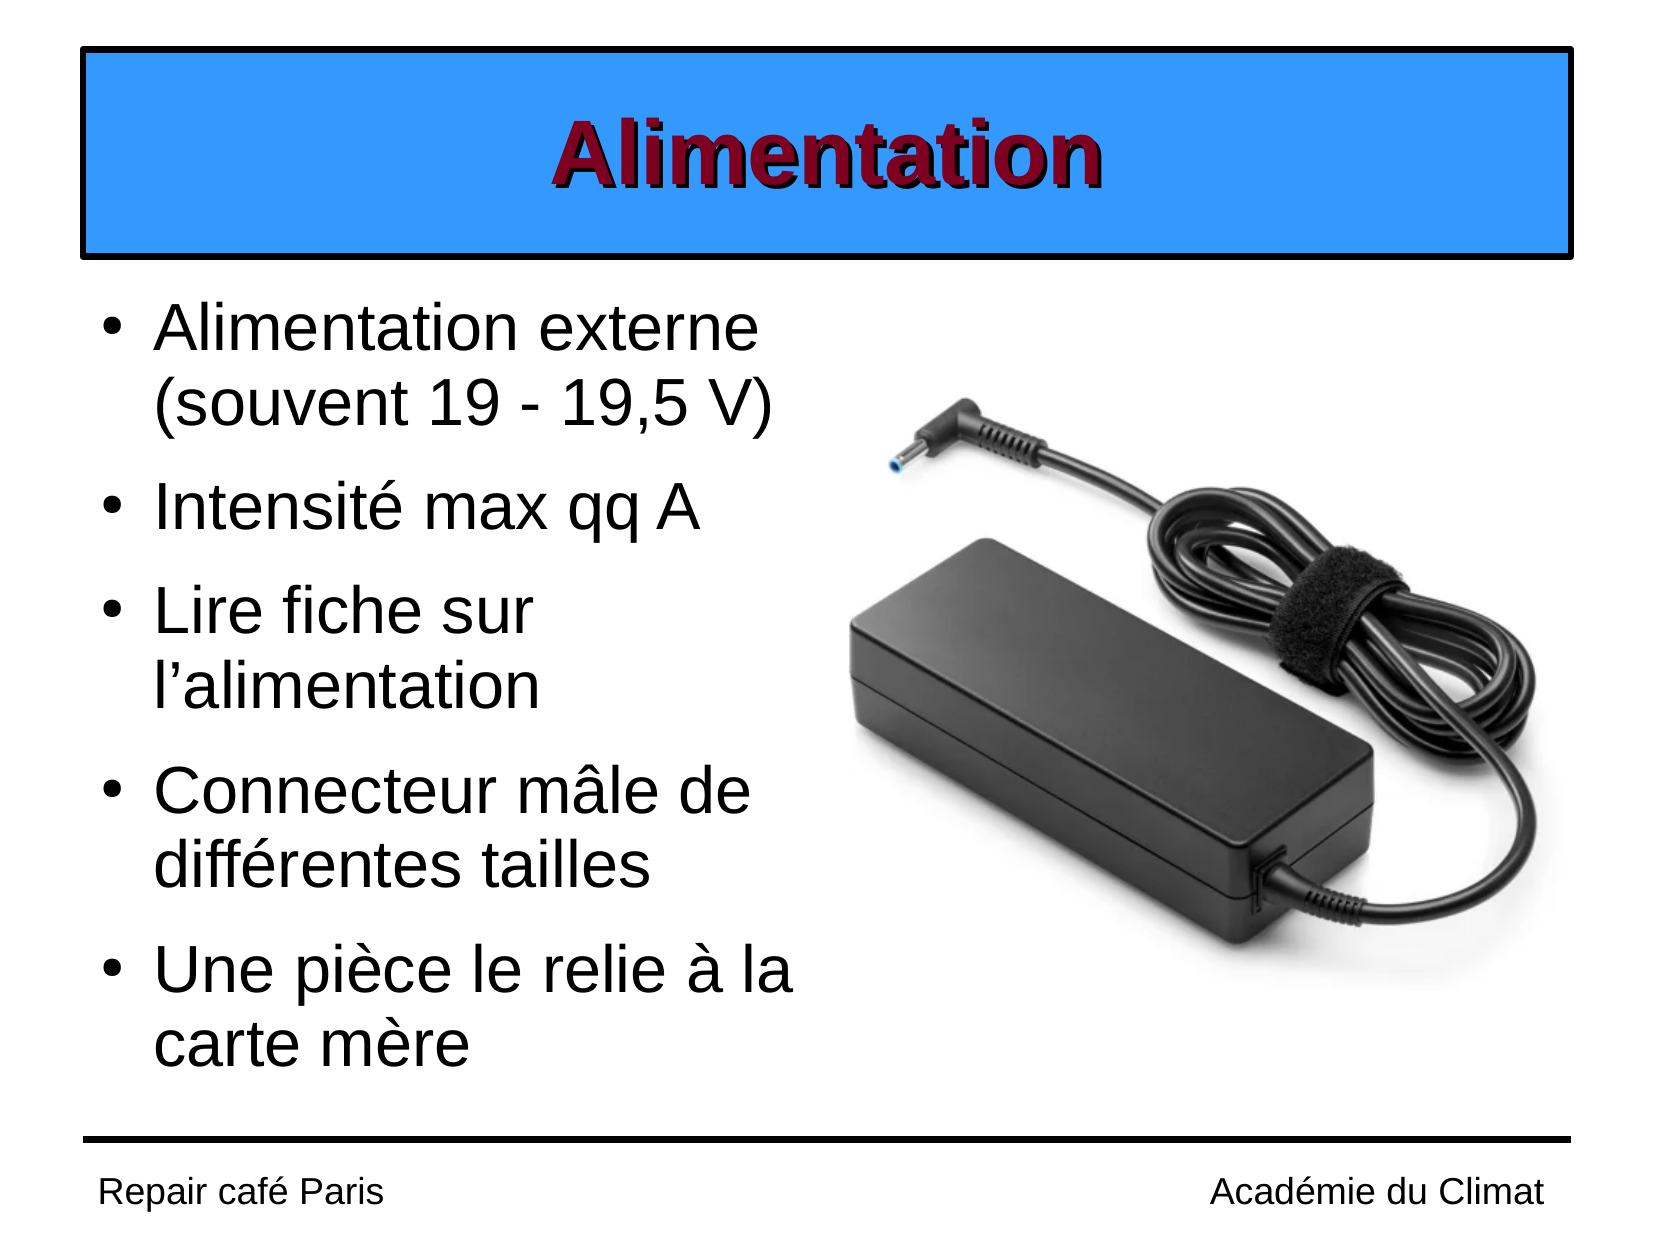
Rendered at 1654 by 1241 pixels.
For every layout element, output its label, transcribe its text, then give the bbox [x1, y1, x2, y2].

list Alimentation externe (souvent 19 - 19,5 V) Intensité max qq A Lire fiche sur l’alimentation Connecteur mâle de différentes tailles Une pièce le relie à la carte mère [82, 290, 809, 1082]
text_box Repair café Paris Académie du Climat [82, 1163, 1571, 1221]
title Alimentation [82, 49, 1571, 257]
picture [848, 337, 1568, 1057]
